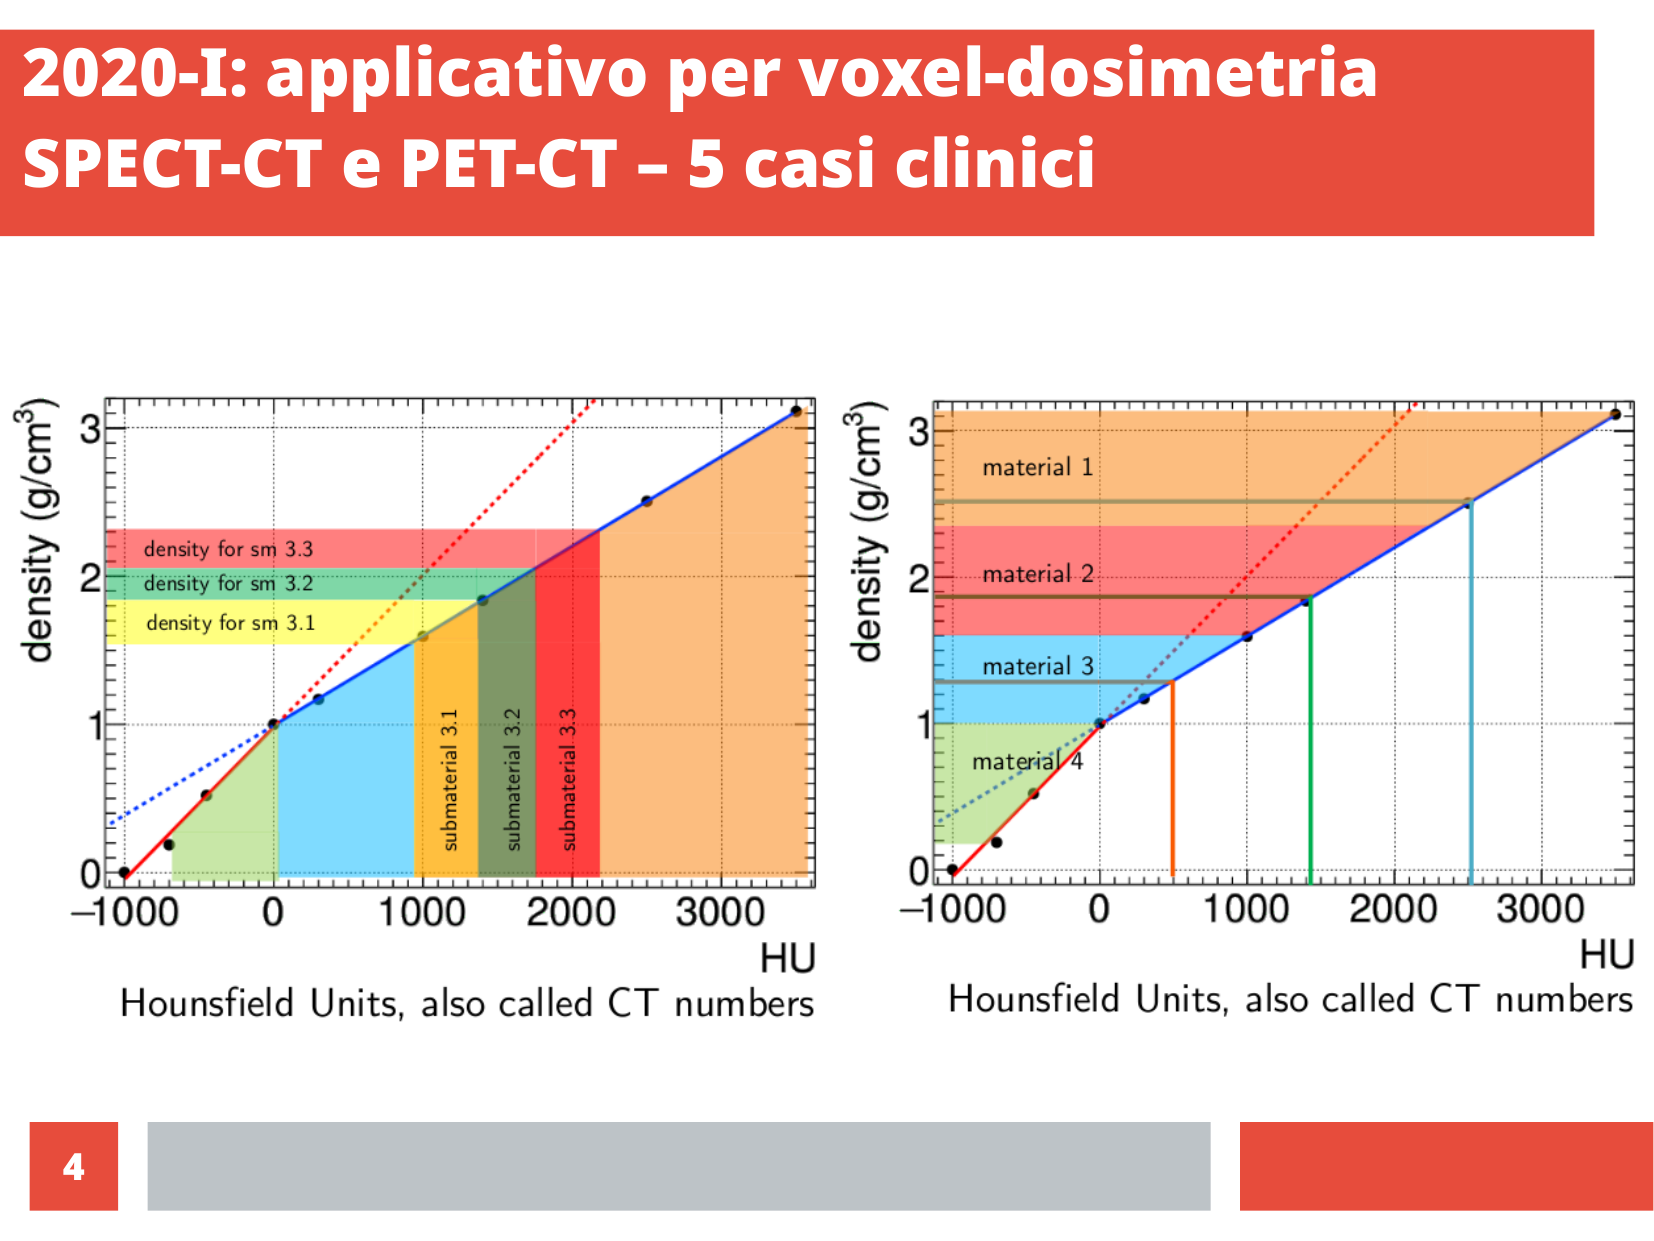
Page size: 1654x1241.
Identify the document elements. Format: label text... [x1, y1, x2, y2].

picture [838, 383, 1652, 1022]
picture [11, 377, 828, 1028]
title 2020-I: applicativo per voxel-dosimetria SPECT-CT e PET-CT – 5 casi clinici [22, 59, 1559, 207]
